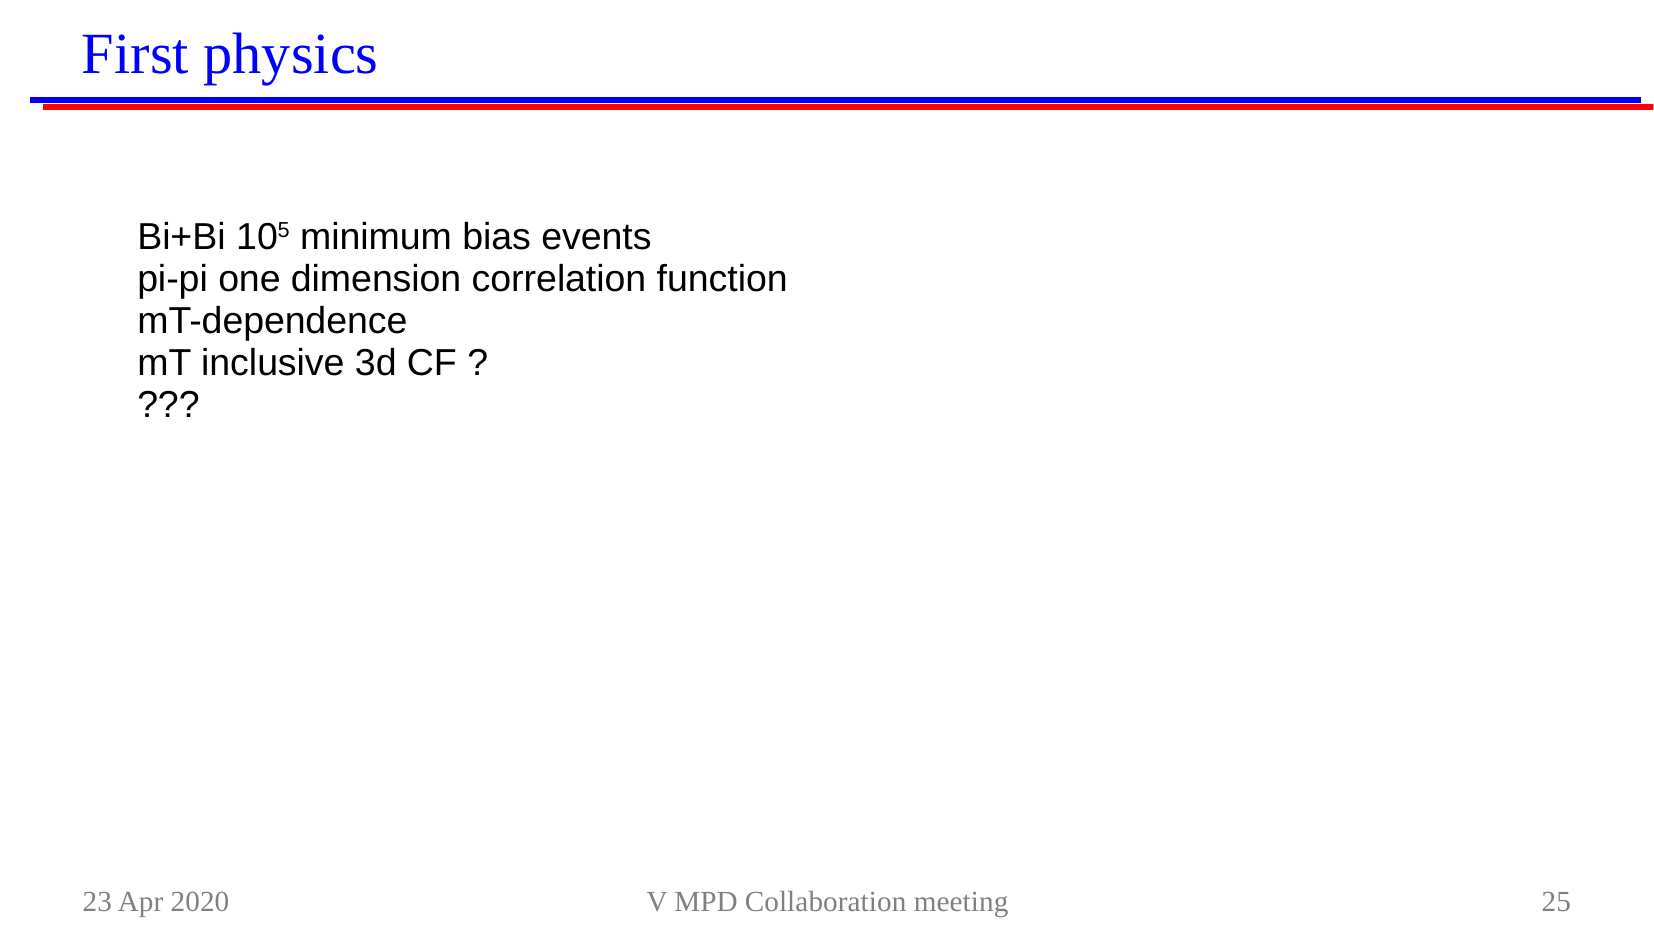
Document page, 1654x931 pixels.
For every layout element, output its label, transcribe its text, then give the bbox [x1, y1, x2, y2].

text_box Bi+Bi 105 minimum bias events pi-pi one dimension correlation function mT-dependence mT inclusive 3d CF ? ??? [122, 208, 803, 431]
title First physics [81, 7, 1570, 91]
